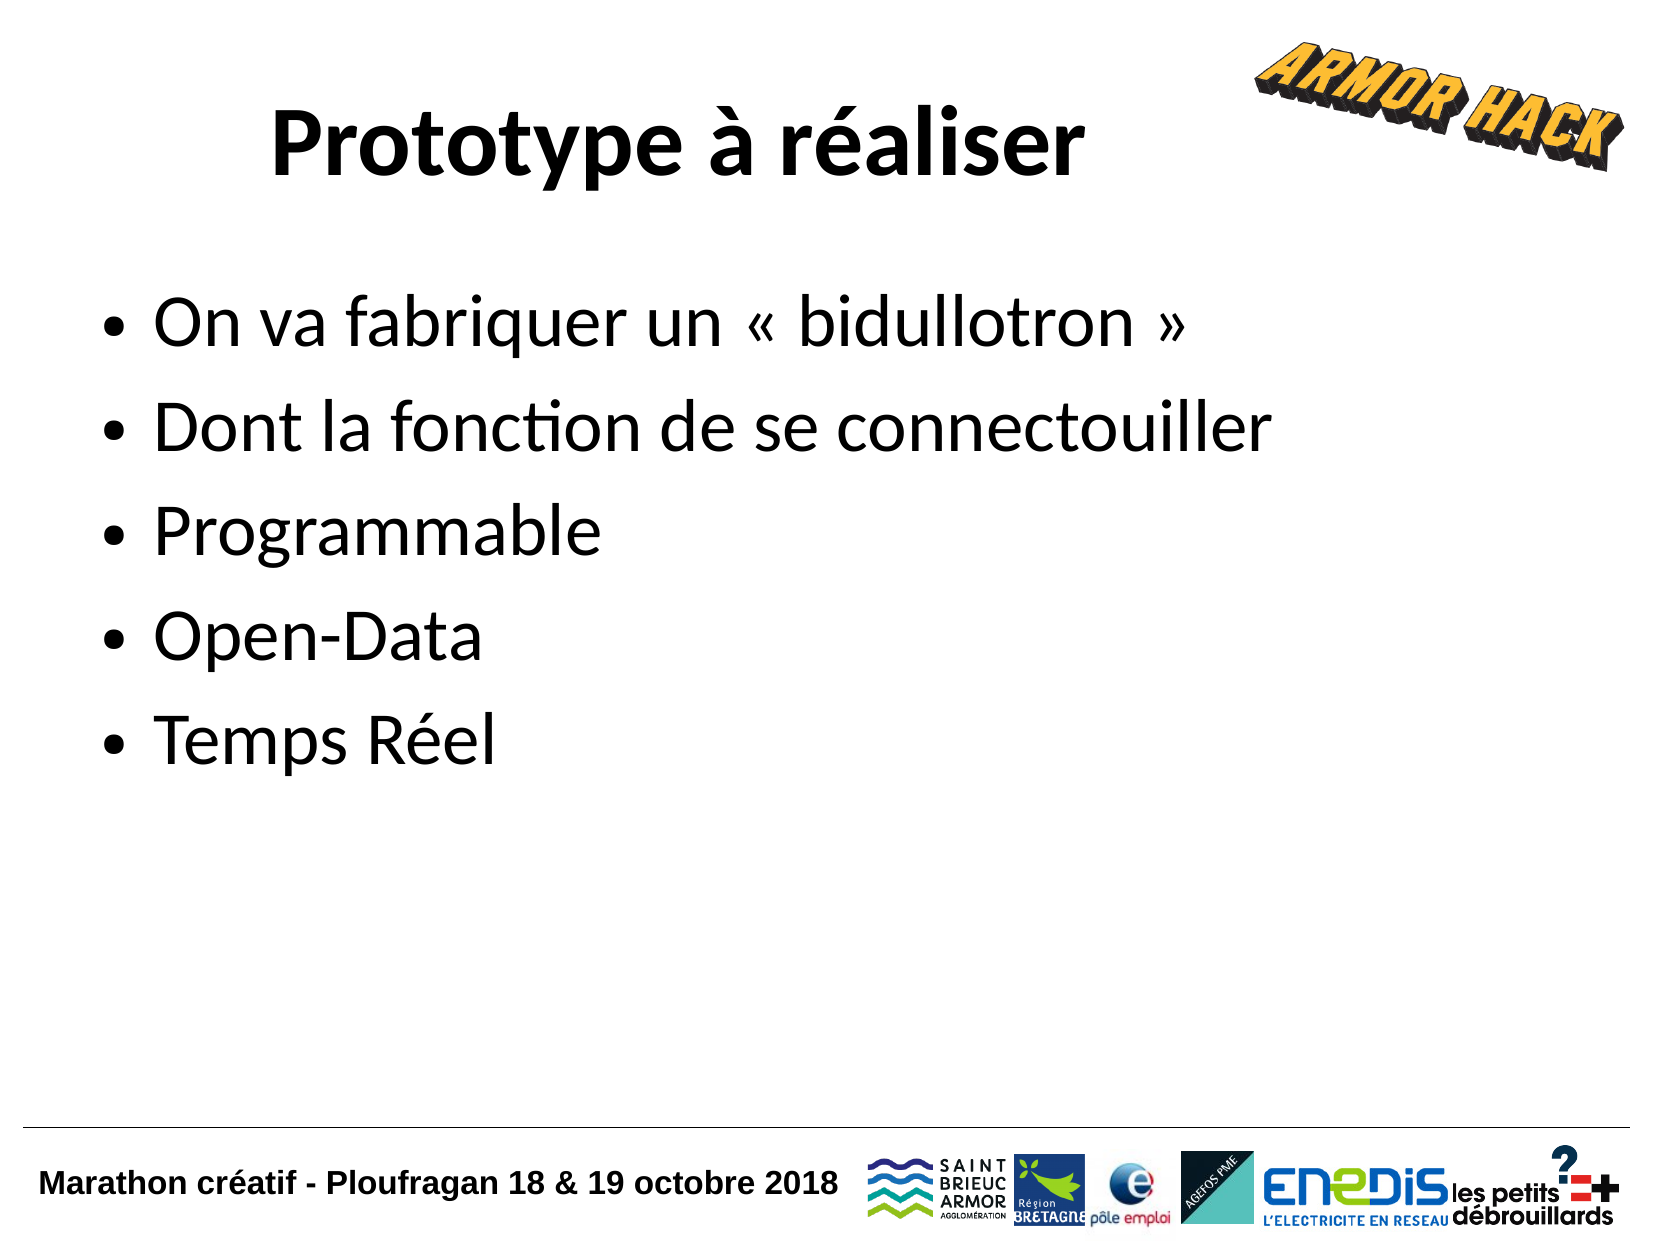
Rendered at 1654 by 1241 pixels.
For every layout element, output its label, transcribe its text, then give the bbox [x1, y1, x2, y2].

text_box Marathon créatif - Ploufragan 18 & 19 octobre 2018 [23, 1157, 866, 1210]
picture [1181, 1151, 1254, 1225]
picture [866, 1149, 1176, 1241]
picture [1259, 1145, 1619, 1241]
list On va fabriquer un « bidullotron » Dont la fonction de se connectouiller Programmable Open-Data Temps Réel [82, 290, 1571, 1109]
title Prototype à réaliser [11, 47, 1347, 255]
picture [1248, 35, 1630, 178]
